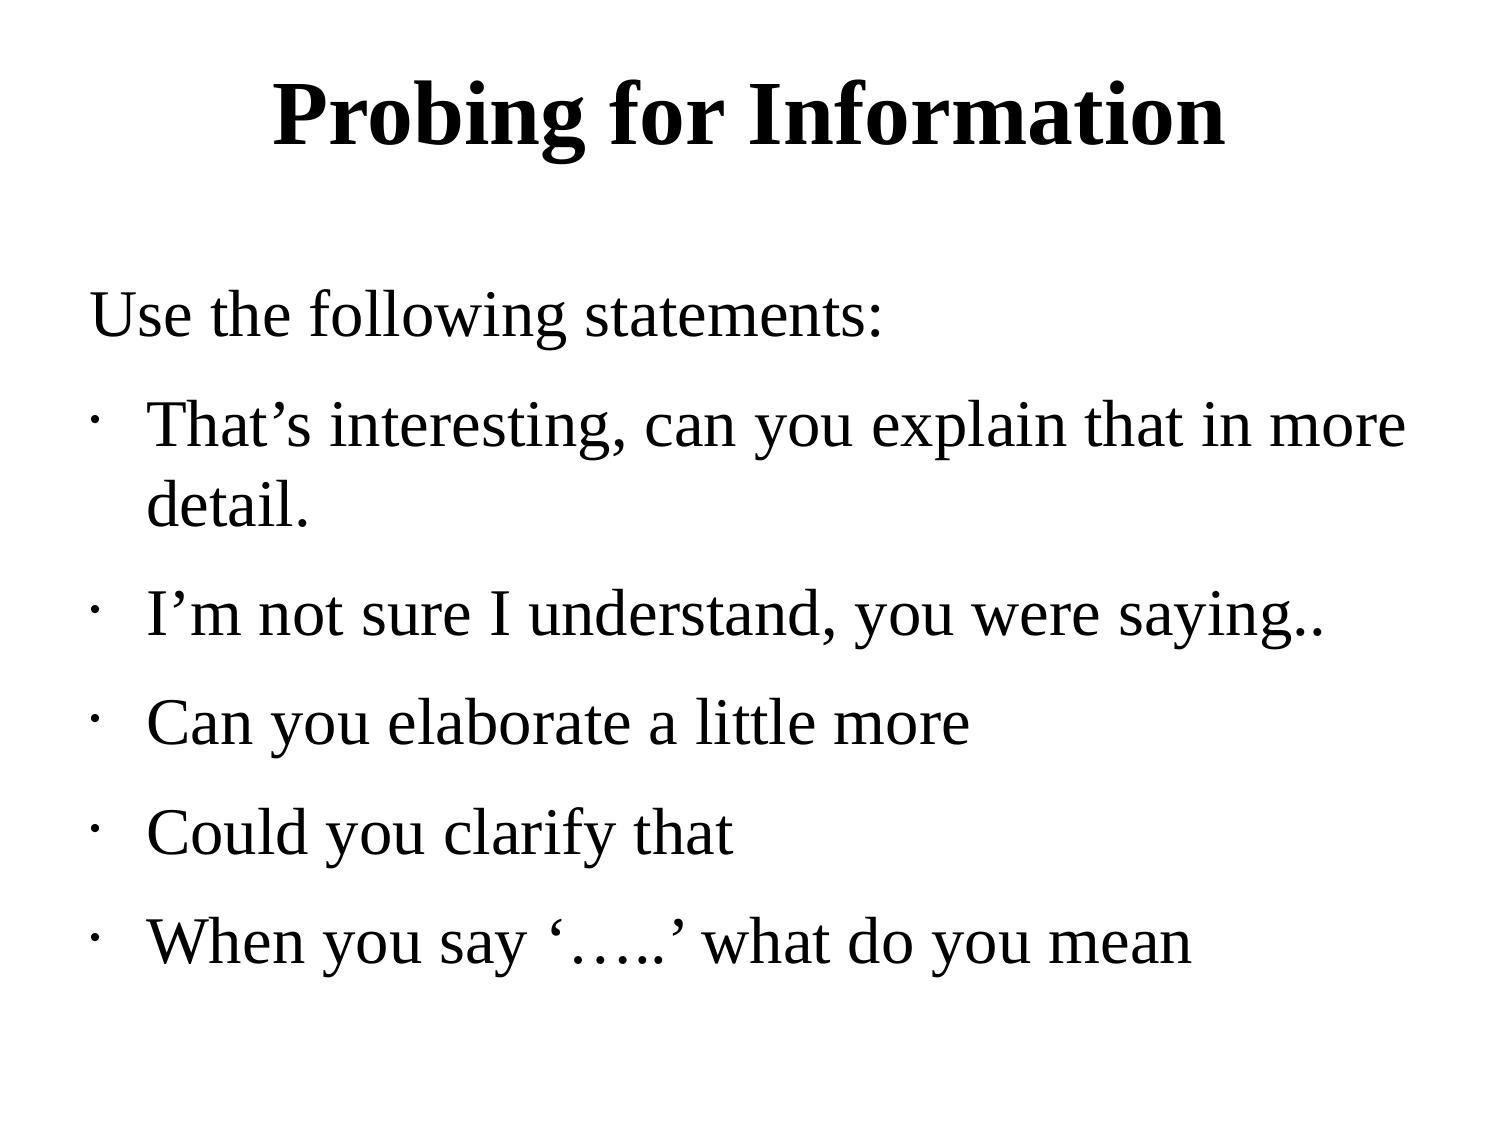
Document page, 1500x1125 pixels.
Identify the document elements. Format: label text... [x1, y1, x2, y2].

list Use the following statements: That’s interesting, can you explain that in more detail. I’m not sure I understand, you were saying.. Can you elaborate a little more Could you clarify that When you say ‘…..’ what do you mean [75, 262, 1425, 1005]
title Probing for Information [75, 45, 1425, 233]
